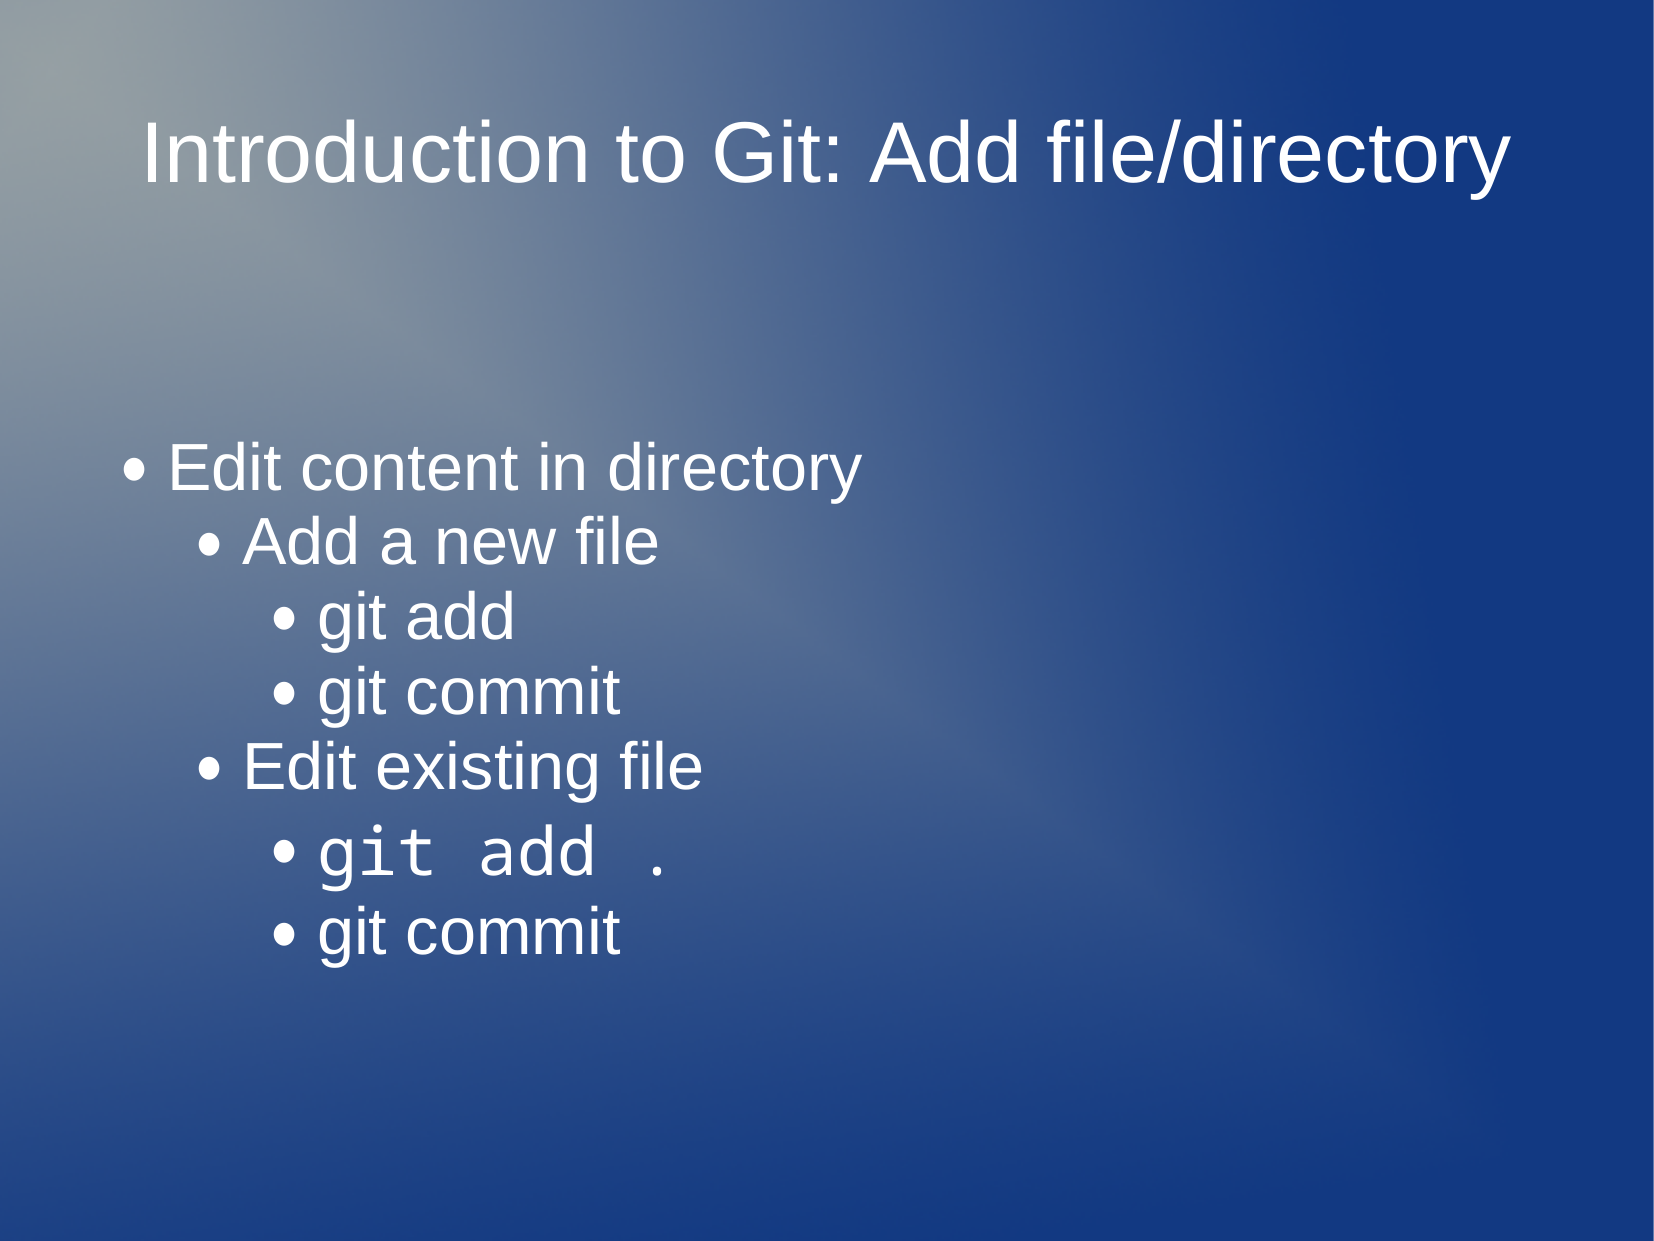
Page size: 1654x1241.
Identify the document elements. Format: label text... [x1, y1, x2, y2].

title Introduction to Git: Add file/directory [82, 49, 1571, 257]
picture [0, 0, 1654, 1241]
subtitle Edit content in directory Add a new file git add git commit Edit existing file git add . git commit [82, 437, 1571, 962]
